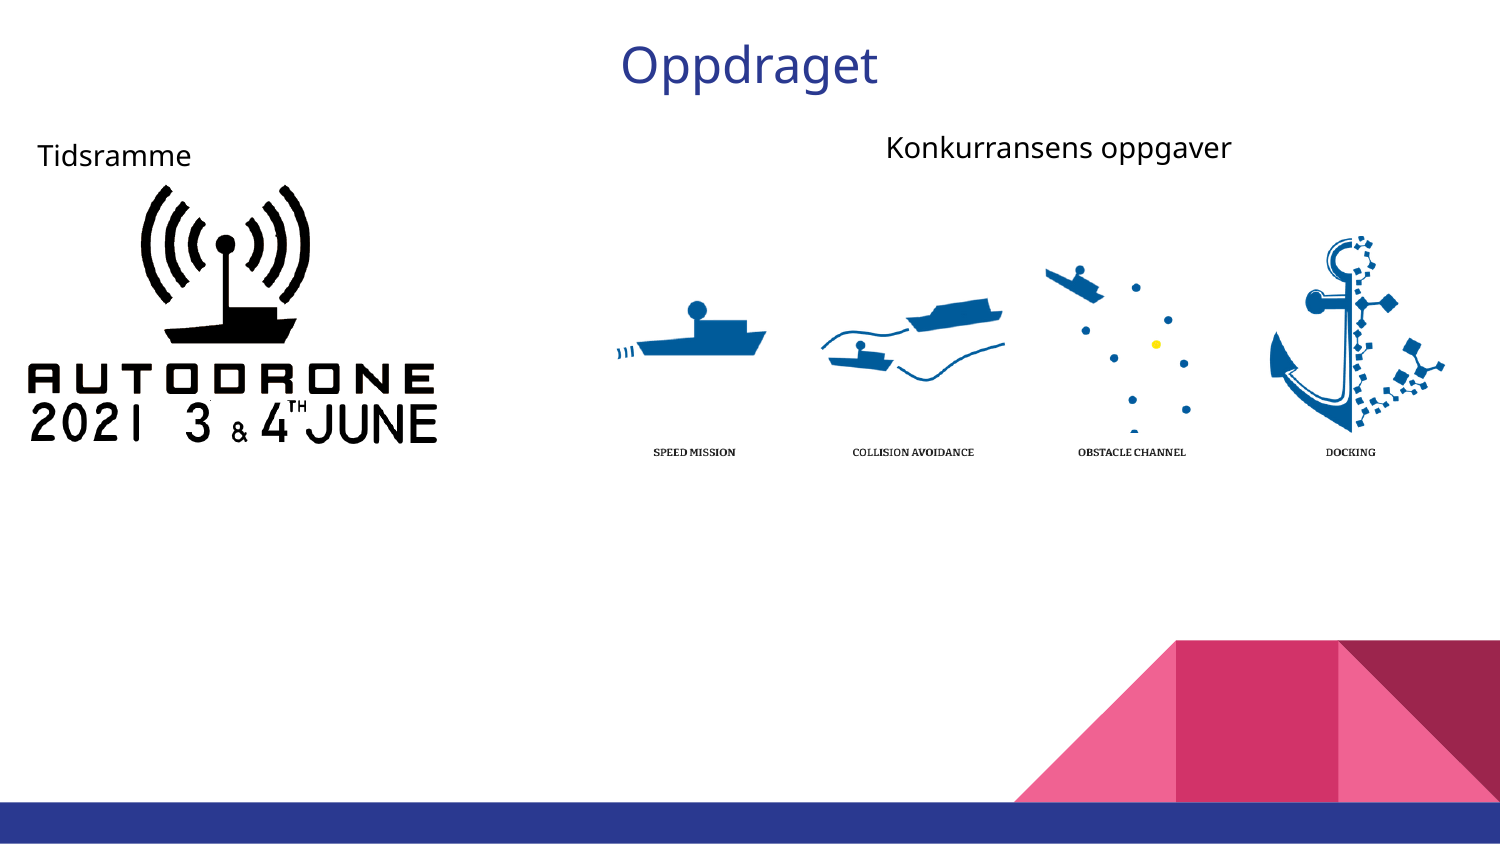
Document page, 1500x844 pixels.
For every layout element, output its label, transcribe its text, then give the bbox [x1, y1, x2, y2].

picture [22, 181, 443, 450]
text_box Konkurransens oppgaver [870, 113, 1340, 179]
title Oppdraget [51, 14, 1449, 114]
text_box Tidsramme [22, 122, 492, 188]
picture [611, 225, 1449, 461]
